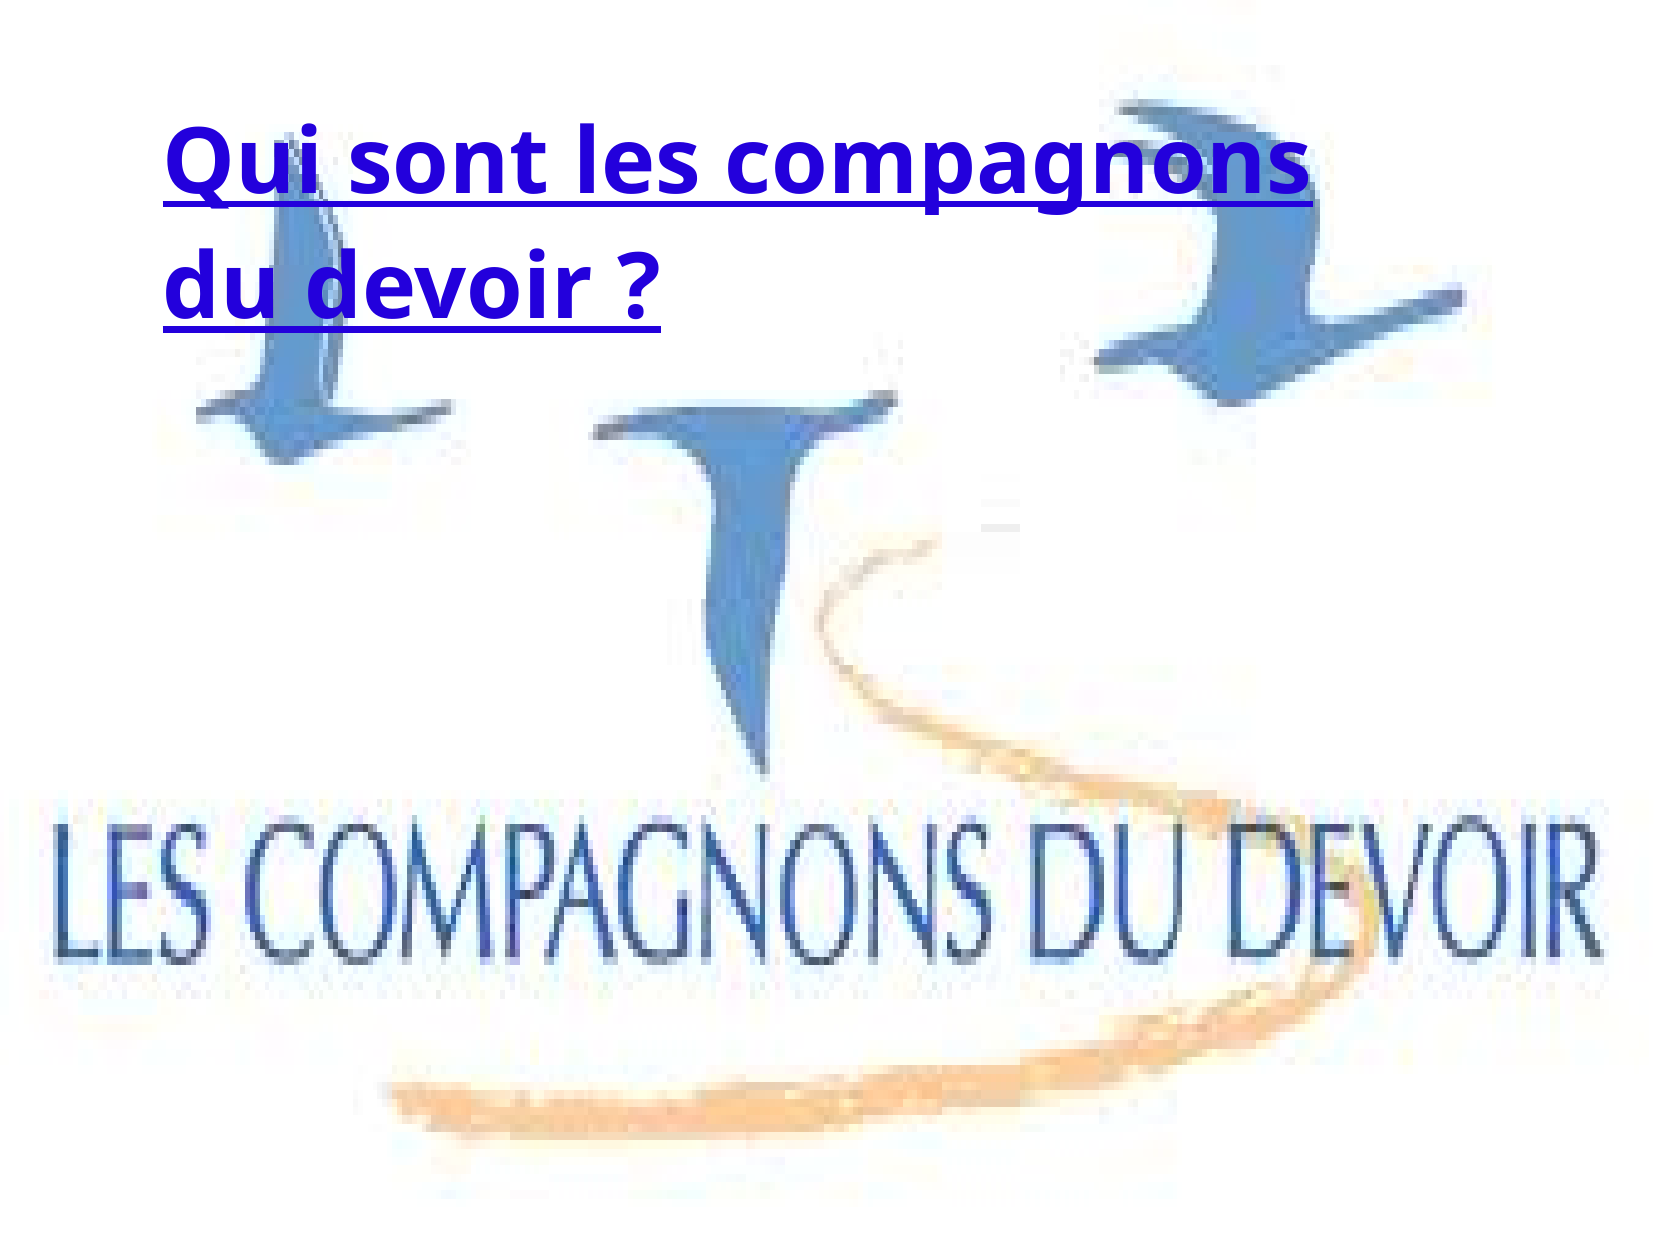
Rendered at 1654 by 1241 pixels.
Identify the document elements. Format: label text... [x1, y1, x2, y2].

text_box Qui sont les compagnons du devoir ? [147, 88, 1447, 798]
picture [0, 0, 1654, 1241]
